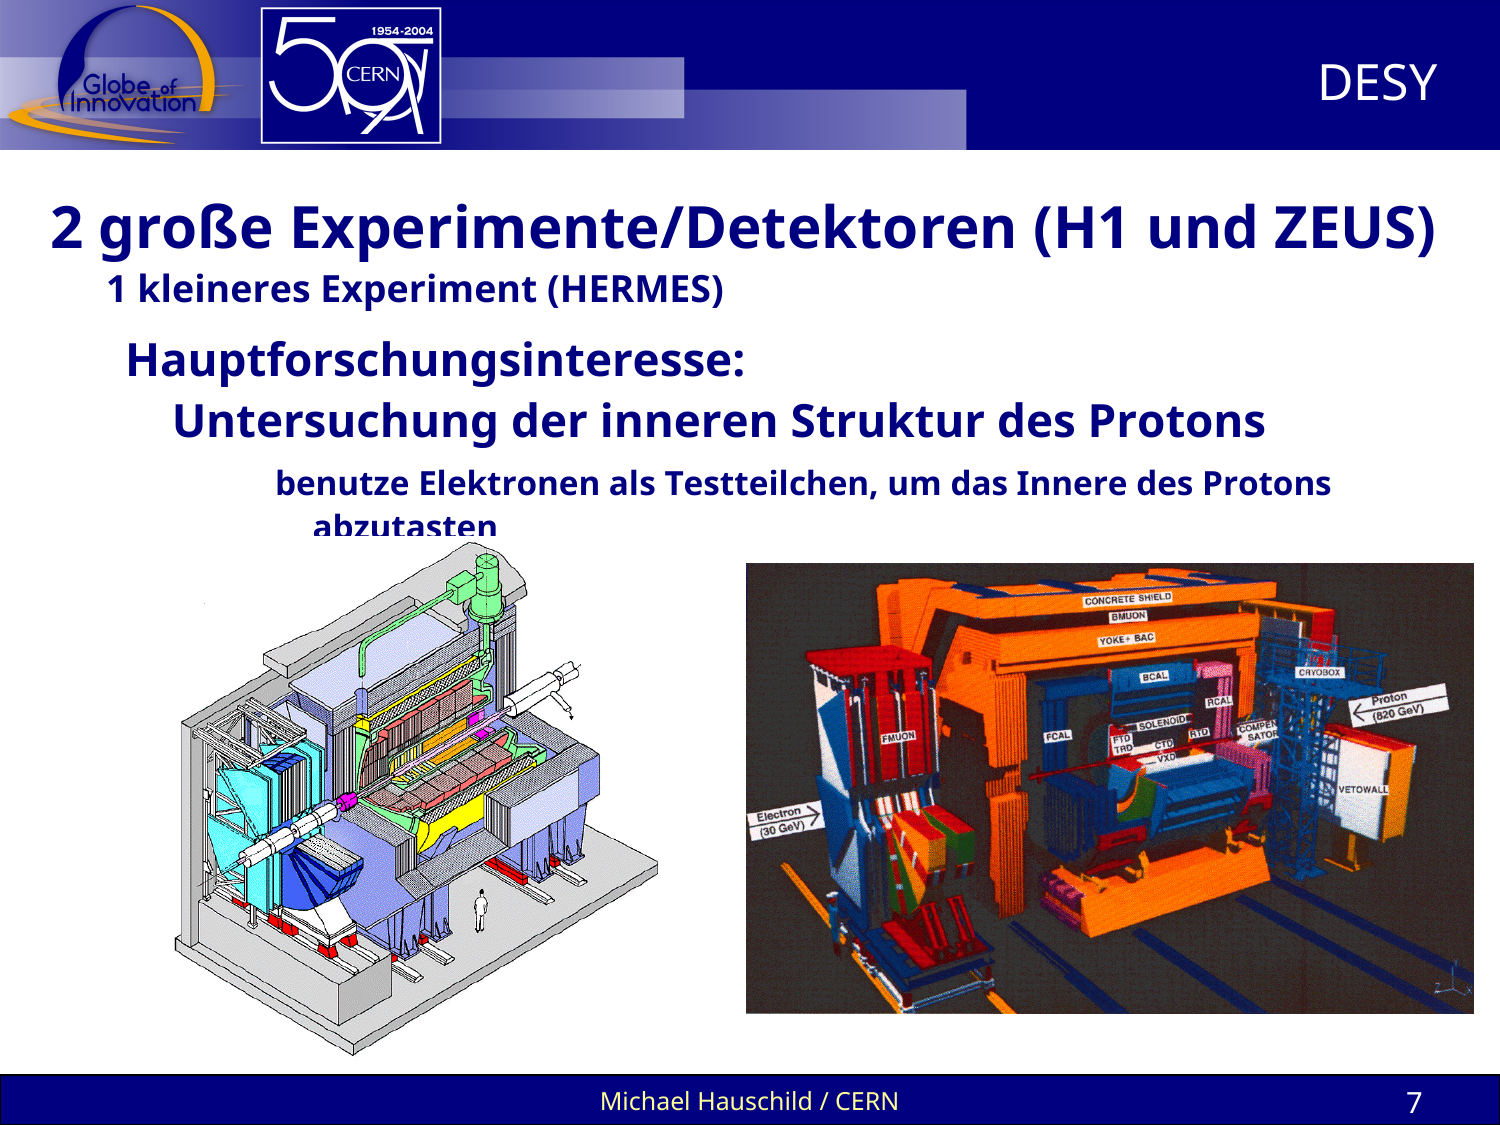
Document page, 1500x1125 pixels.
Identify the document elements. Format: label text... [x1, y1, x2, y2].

picture [0, 0, 1500, 150]
picture [166, 536, 658, 1062]
list 2 große Experimente/Detektoren (H1 und ZEUS) 1 kleineres Experiment (HERMES) Hauptforschungsinteresse: Untersuchung der inneren Struktur des Protons benutze Elektronen als Testteilchen, um das Innere des Protons abzutasten [50, 187, 1438, 1038]
picture [746, 563, 1474, 1014]
title DESY [450, 37, 1438, 126]
